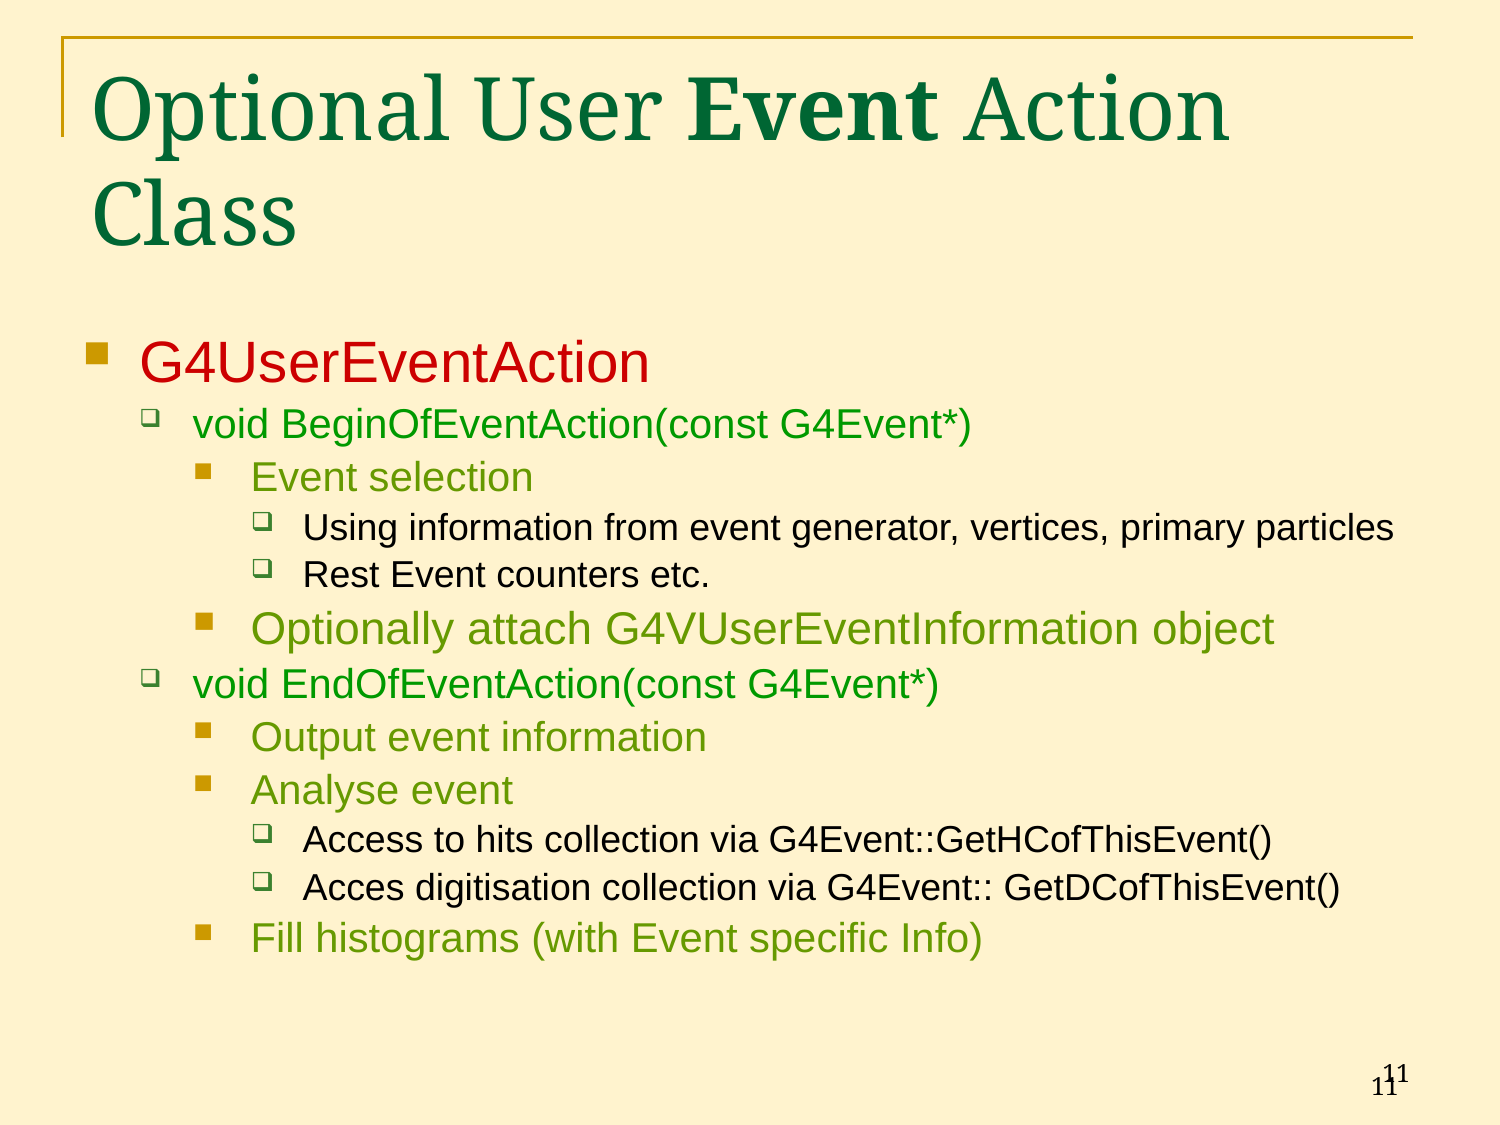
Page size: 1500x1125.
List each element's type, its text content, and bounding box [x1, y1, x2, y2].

text_box <number> [1074, 1024, 1426, 1100]
title Optional User Event Action Class [75, 45, 1426, 271]
list G4UserEventAction void BeginOfEventAction(const G4Event*) Event selection Using information from event generator, vertices, primary particles Rest Event counters etc. Optionally attach G4VUserEventInformation object void EndOfEventAction(const G4Event*) Output event information Analyse event Access to hits collection via G4Event::GetHCofThisEvent() Acces digitisation collection via G4Event:: GetDCofThisEvent() Fill histograms (with Event specific Info) [67, 330, 1418, 1125]
